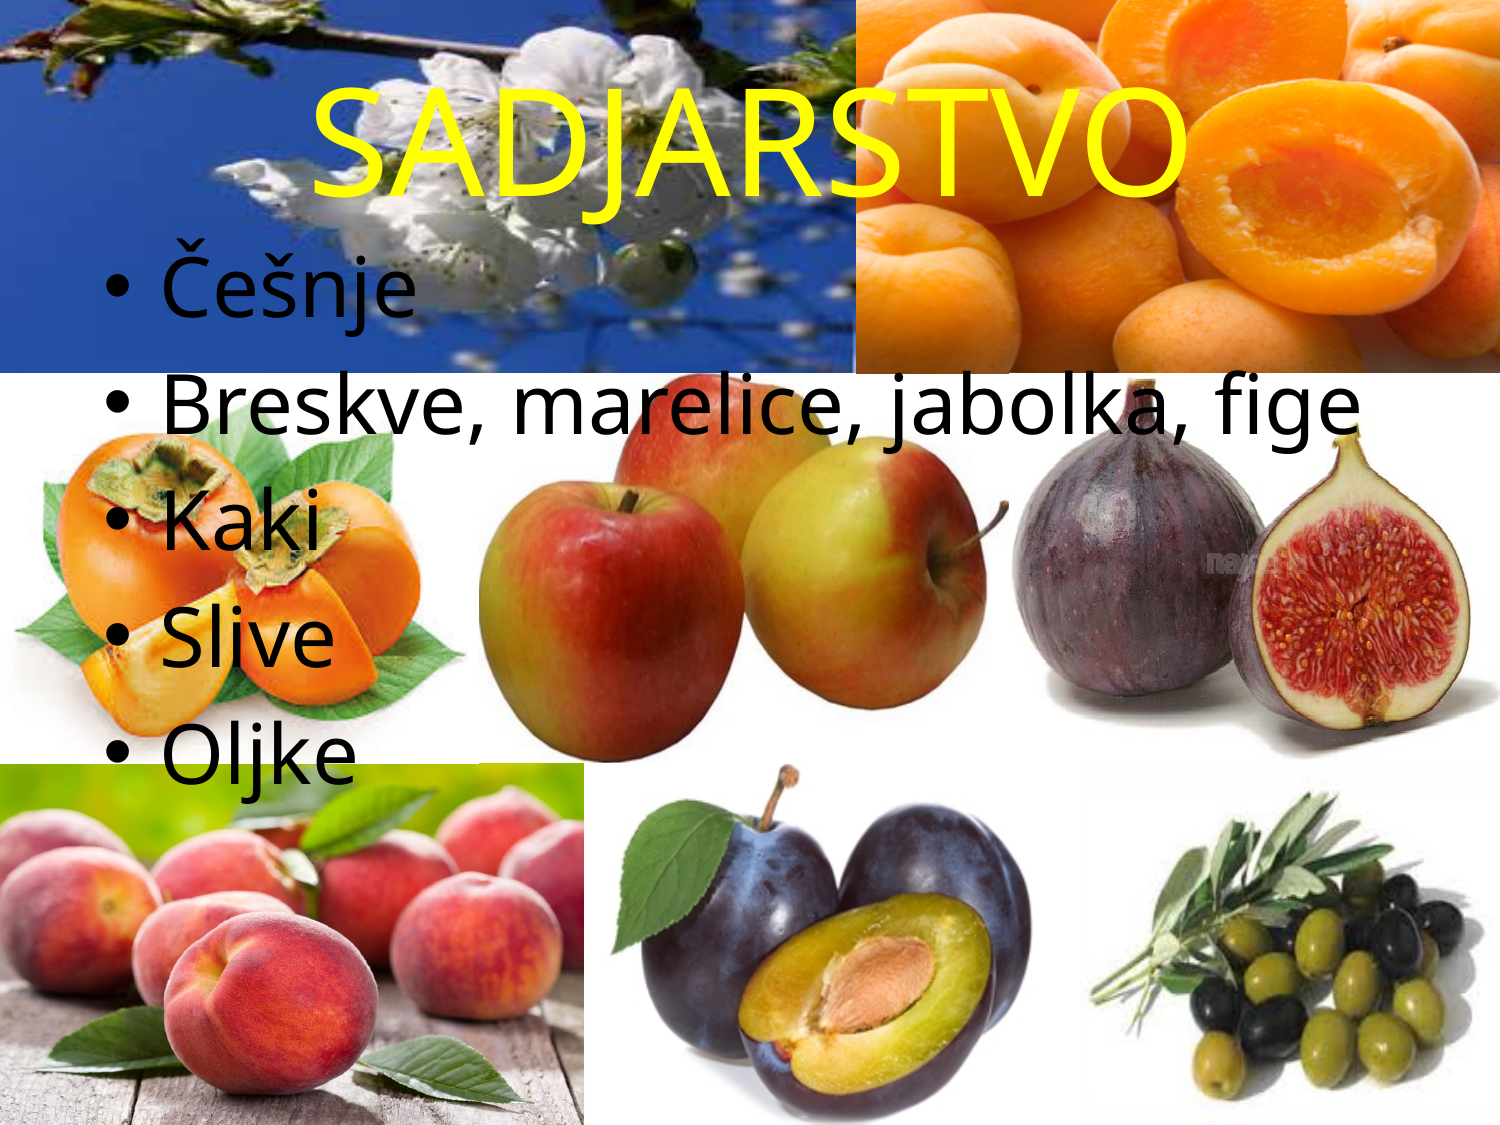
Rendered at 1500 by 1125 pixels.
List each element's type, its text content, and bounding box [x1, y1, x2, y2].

title SADJARSTVO [76, 42, 1427, 231]
list Češnje Breskve, marelice, jabolka, fige Kaki Slive Oljke [88, 226, 1439, 970]
picture [0, 0, 1500, 1125]
